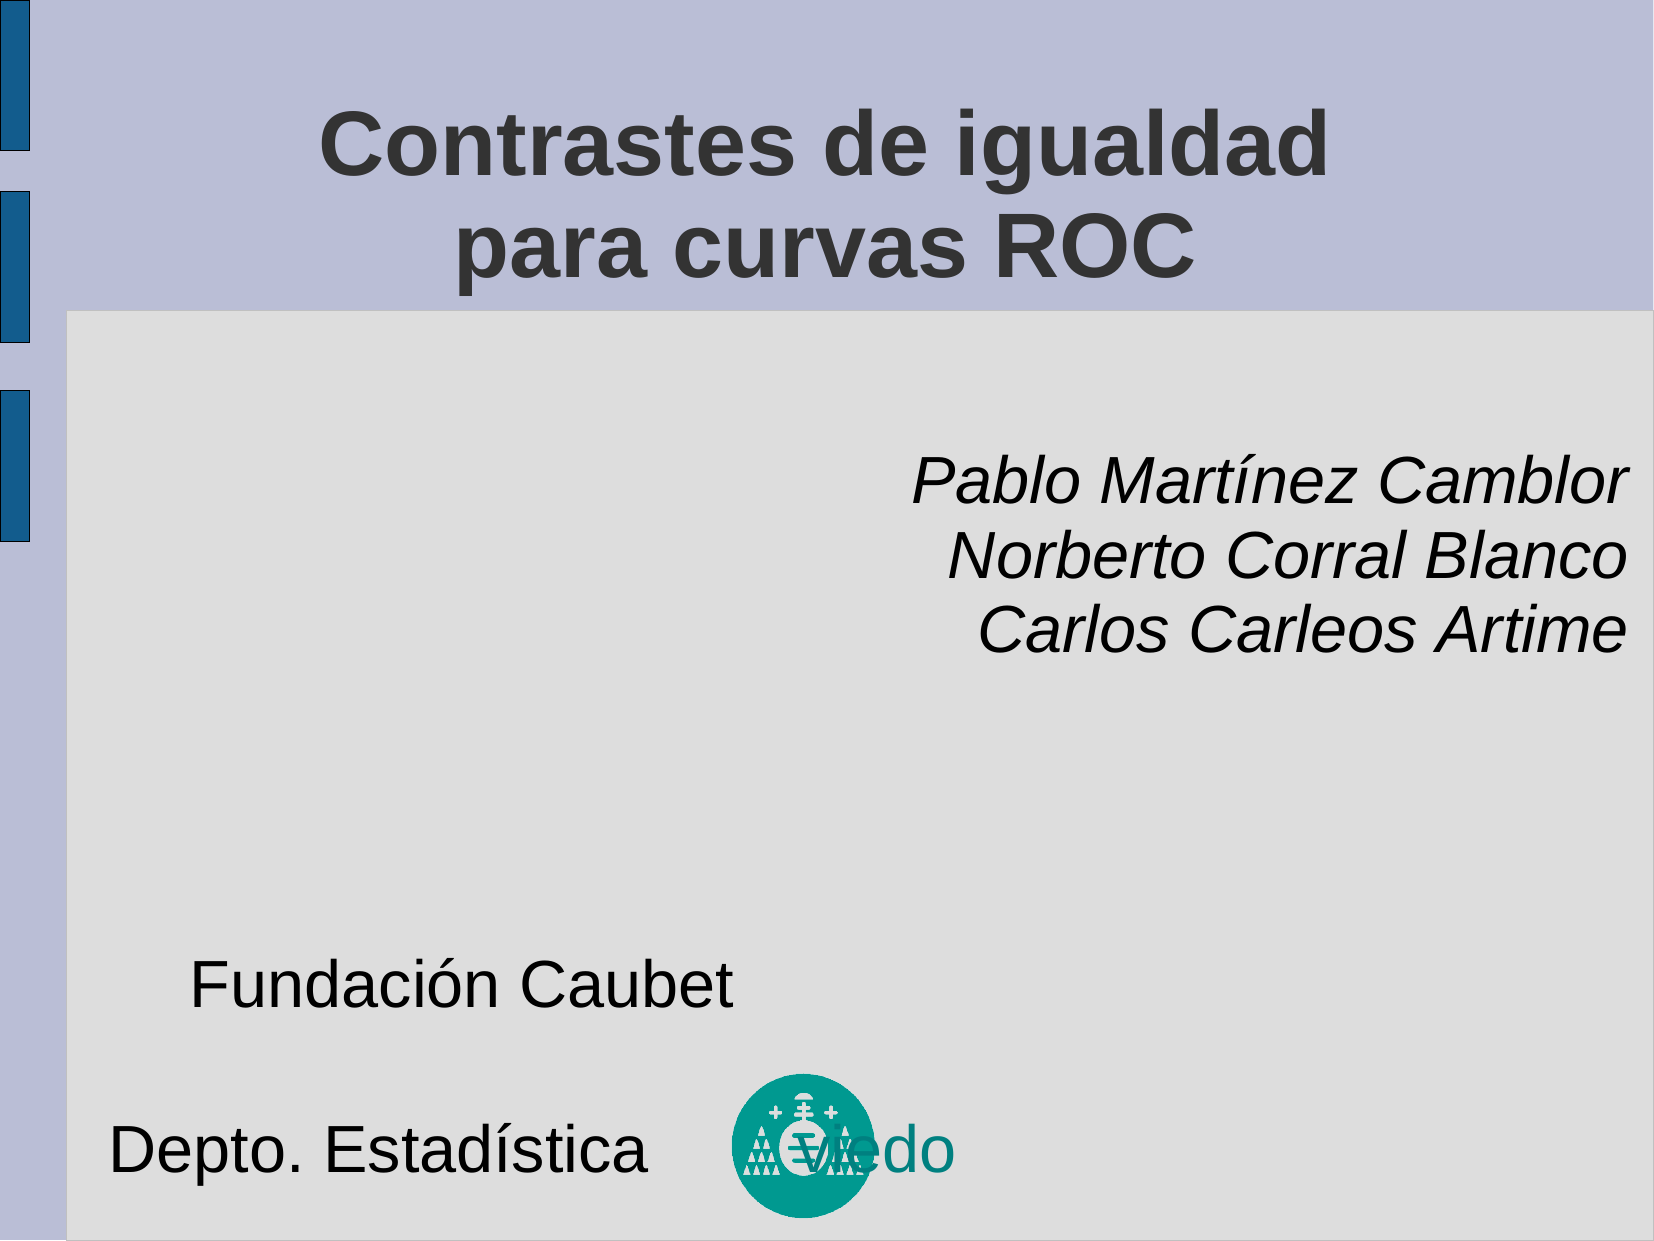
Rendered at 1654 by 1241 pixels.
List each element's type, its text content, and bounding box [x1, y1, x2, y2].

picture [720, 910, 1202, 1112]
title Contrastes de igualdad para curvas ROC [119, 87, 1532, 302]
list Depto. Estadística viedo [90, 1112, 1068, 1241]
list Pablo Martínez Camblor Norberto Corral Blanco Carlos Carleos Artime [797, 442, 1619, 832]
list Fundación Caubet [88, 946, 712, 1213]
